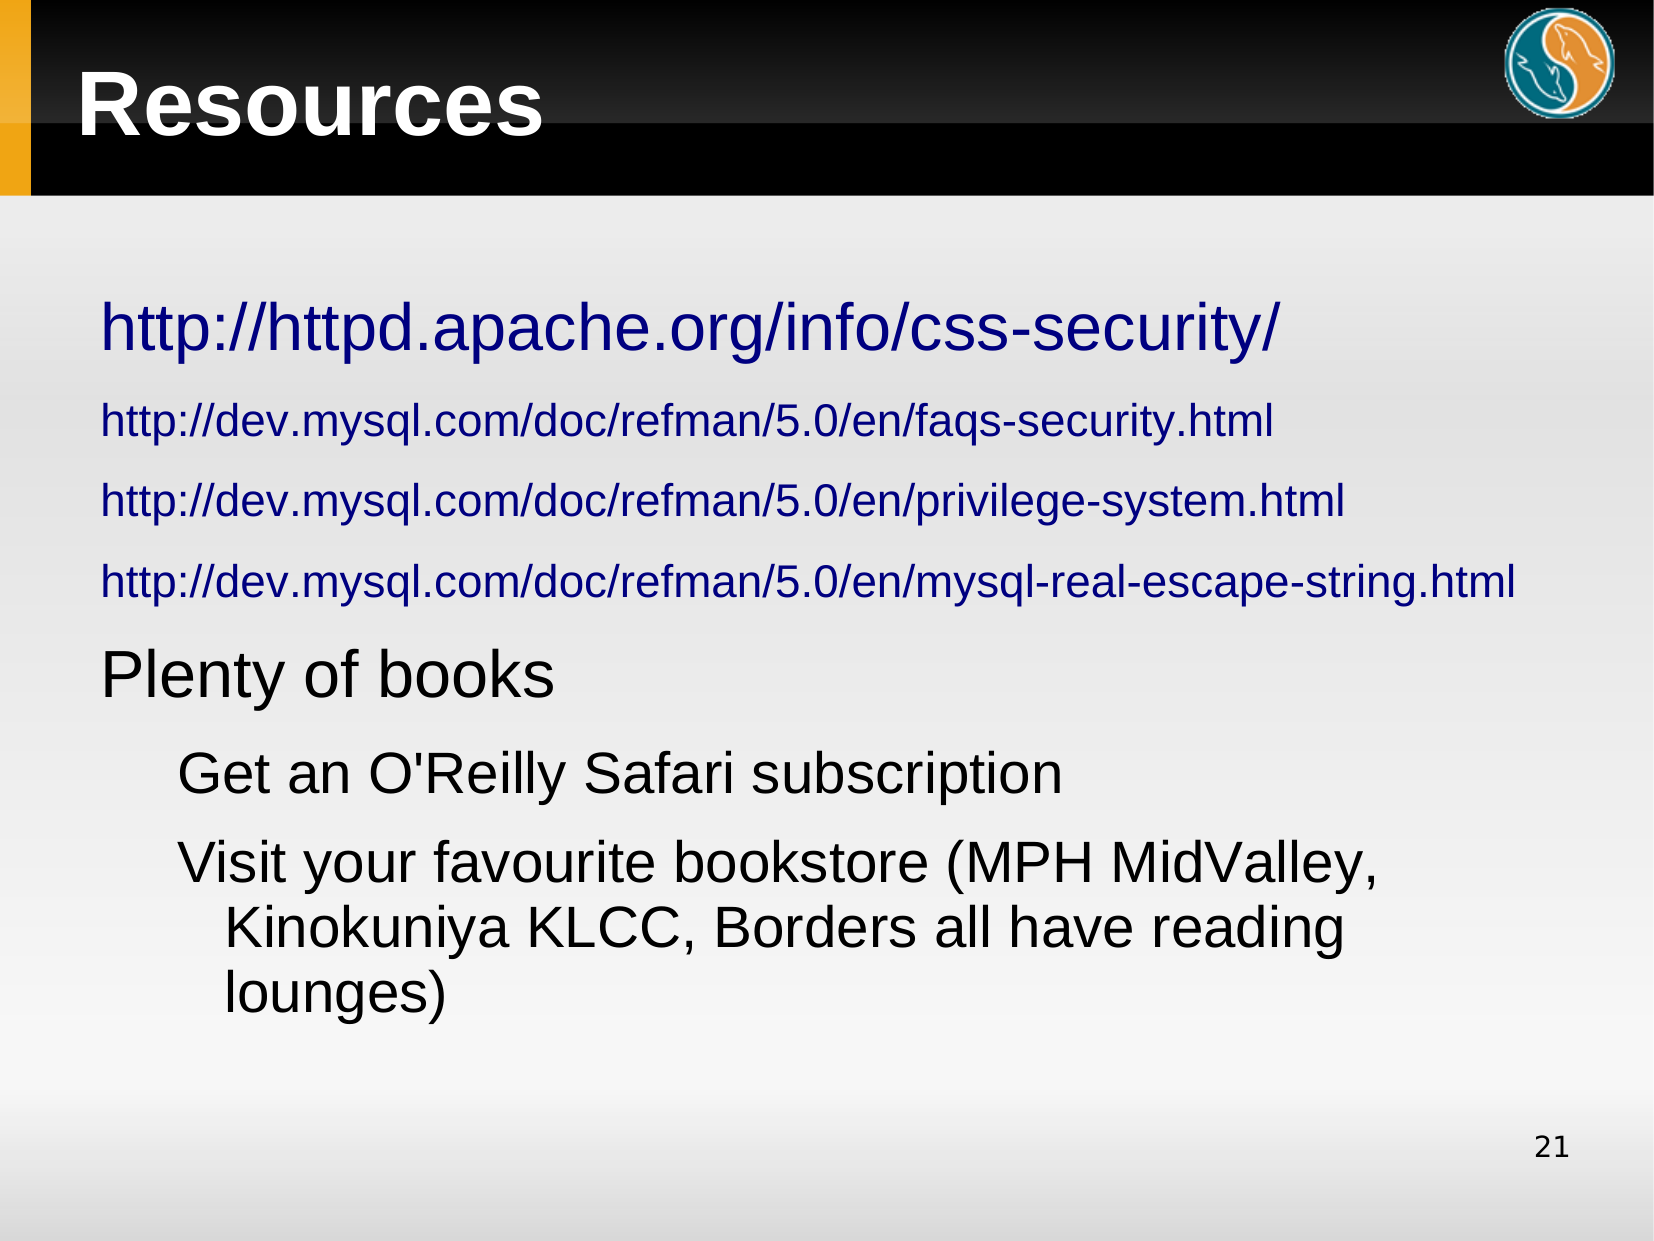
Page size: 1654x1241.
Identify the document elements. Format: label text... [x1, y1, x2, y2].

list http://httpd.apache.org/info/css-security/ http://dev.mysql.com/doc/refman/5.0/en/faqs-security.html http://dev.mysql.com/doc/refman/5.0/en/privilege-system.html http://dev.mysql.com/doc/refman/5.0/en/mysql-real-escape-string.html Plenty of books Get an O'Reilly Safari subscription Visit your favourite bookstore (MPH MidValley, Kinokuniya KLCC, Borders all have reading lounges) [82, 290, 1571, 1094]
picture [0, 0, 1654, 1241]
title Resources [76, 7, 1565, 200]
